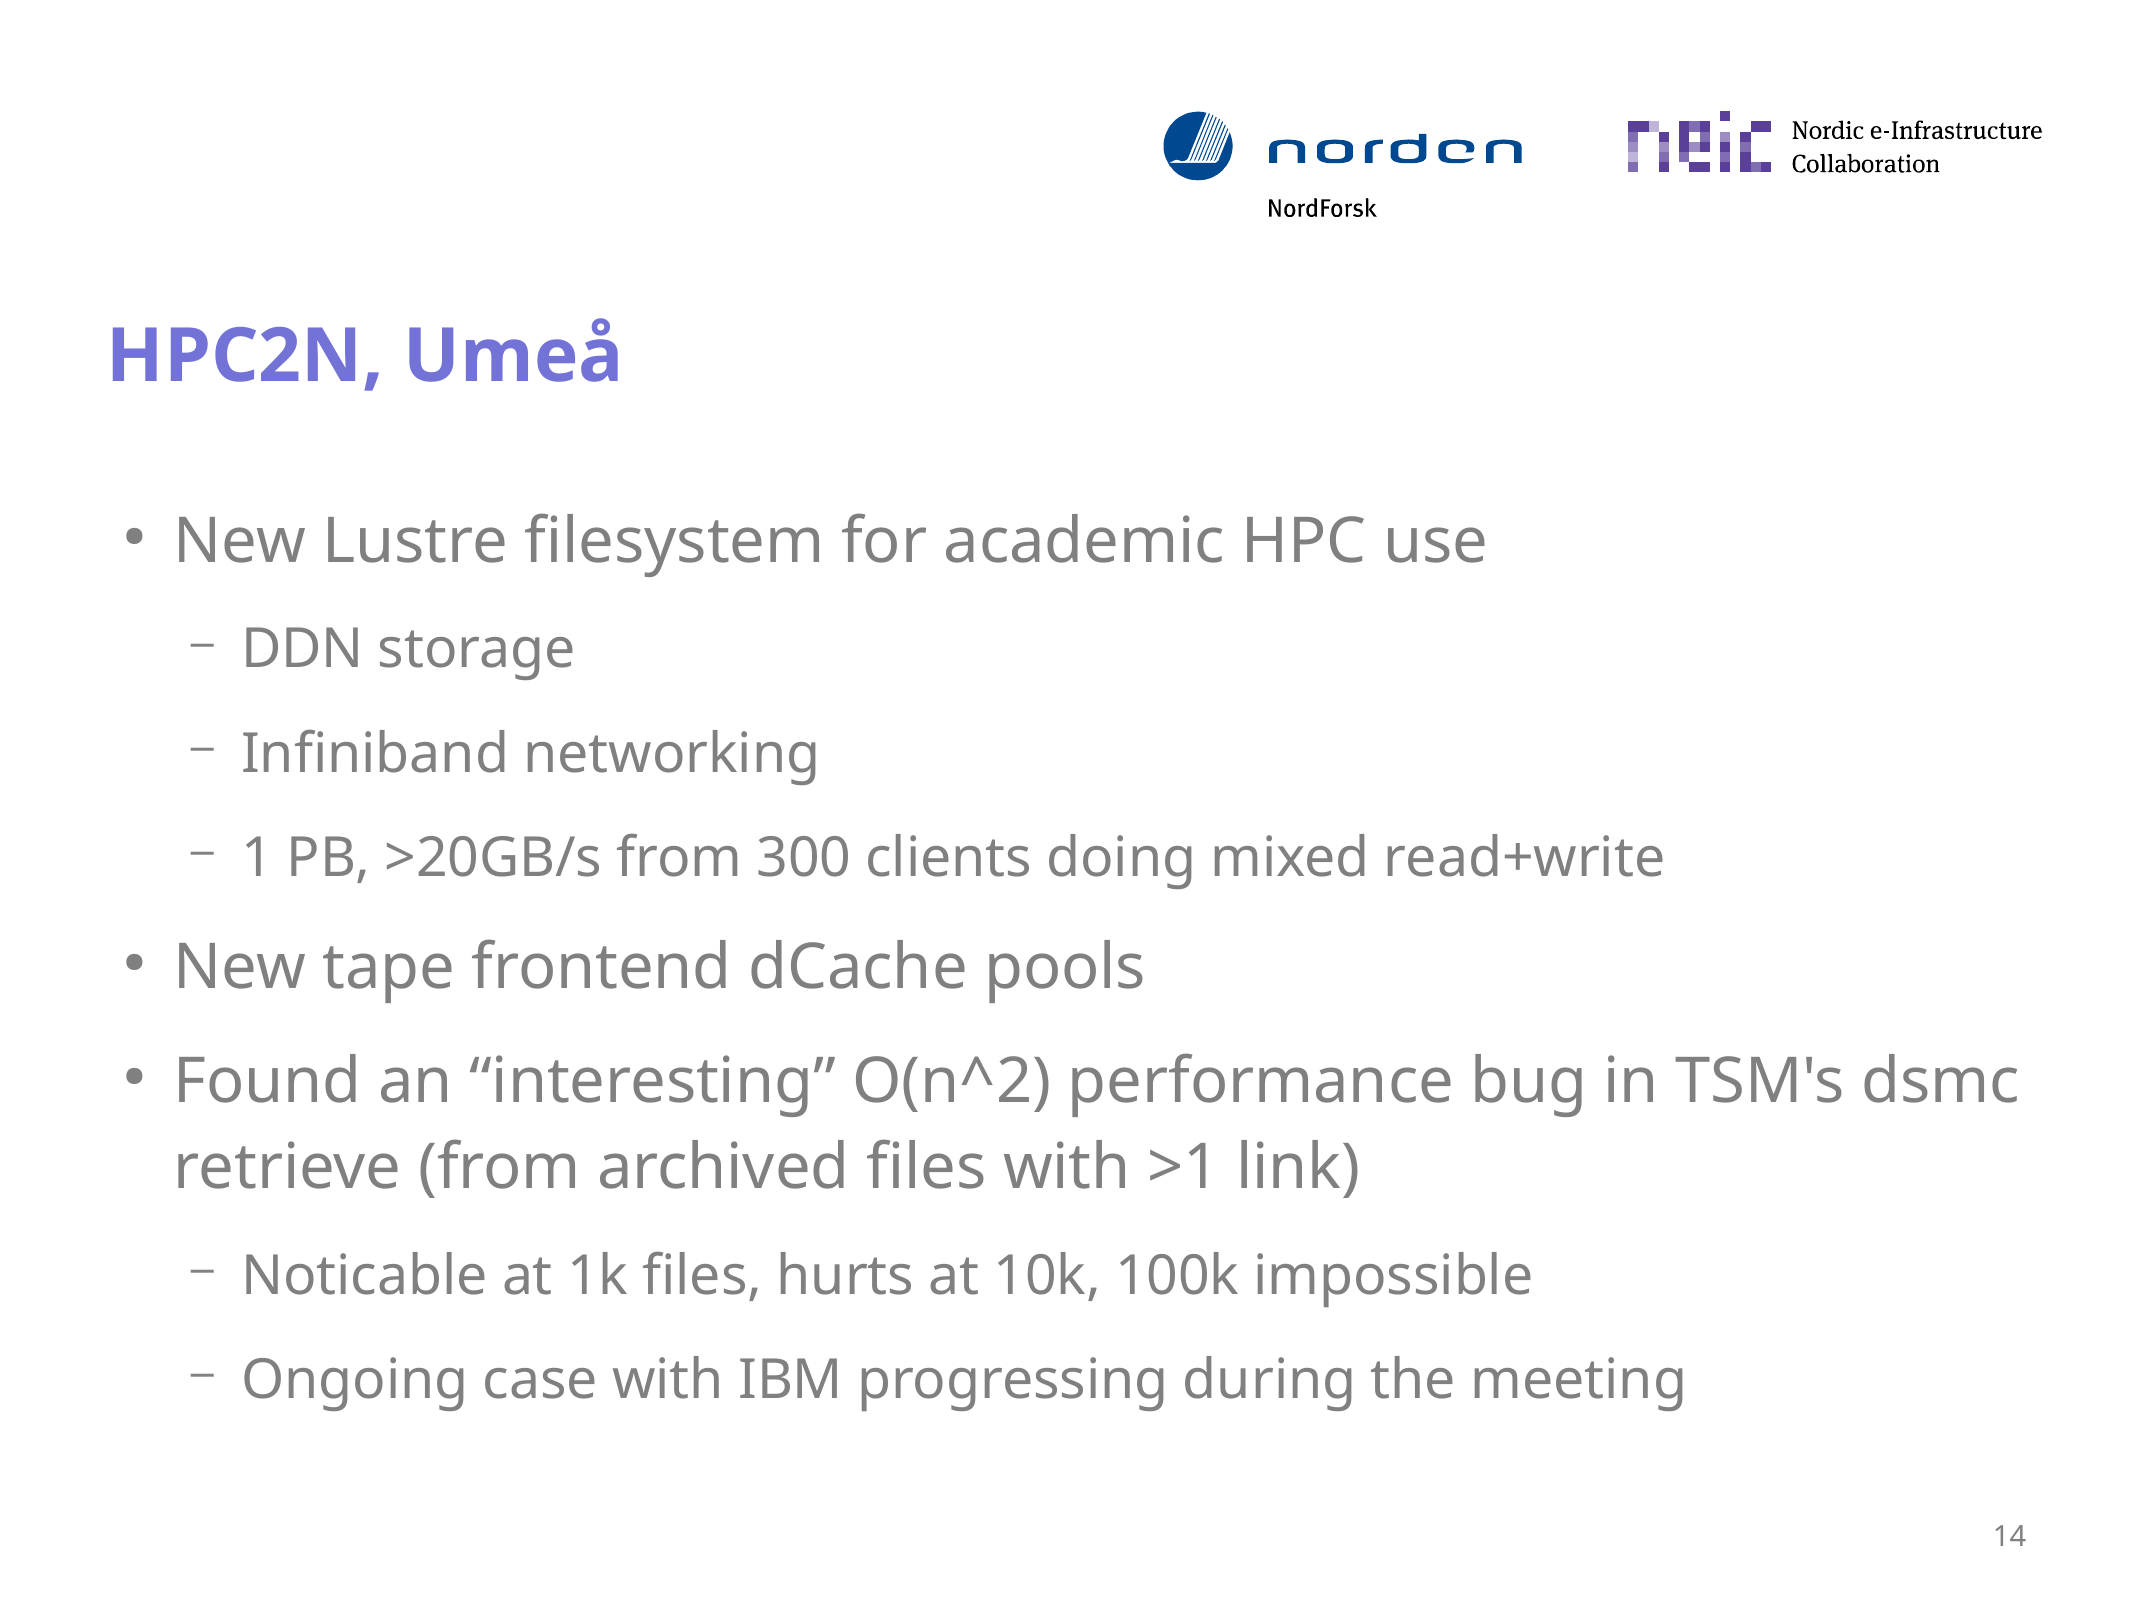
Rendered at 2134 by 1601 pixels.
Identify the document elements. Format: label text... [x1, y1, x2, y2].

title HPC2N, Umeå [106, 262, 2027, 444]
list New Lustre filesystem for academic HPC use DDN storage Infiniband networking 1 PB, >20GB/s from 300 clients doing mixed read+write New tape frontend dCache pools Found an “interesting” O(n^2) performance bug in TSM's dsmc retrieve (from archived files with >1 link) Noticable at 1k files, hurts at 10k, 100k impossible Ongoing case with IBM progressing during the meeting [106, 495, 2027, 1424]
